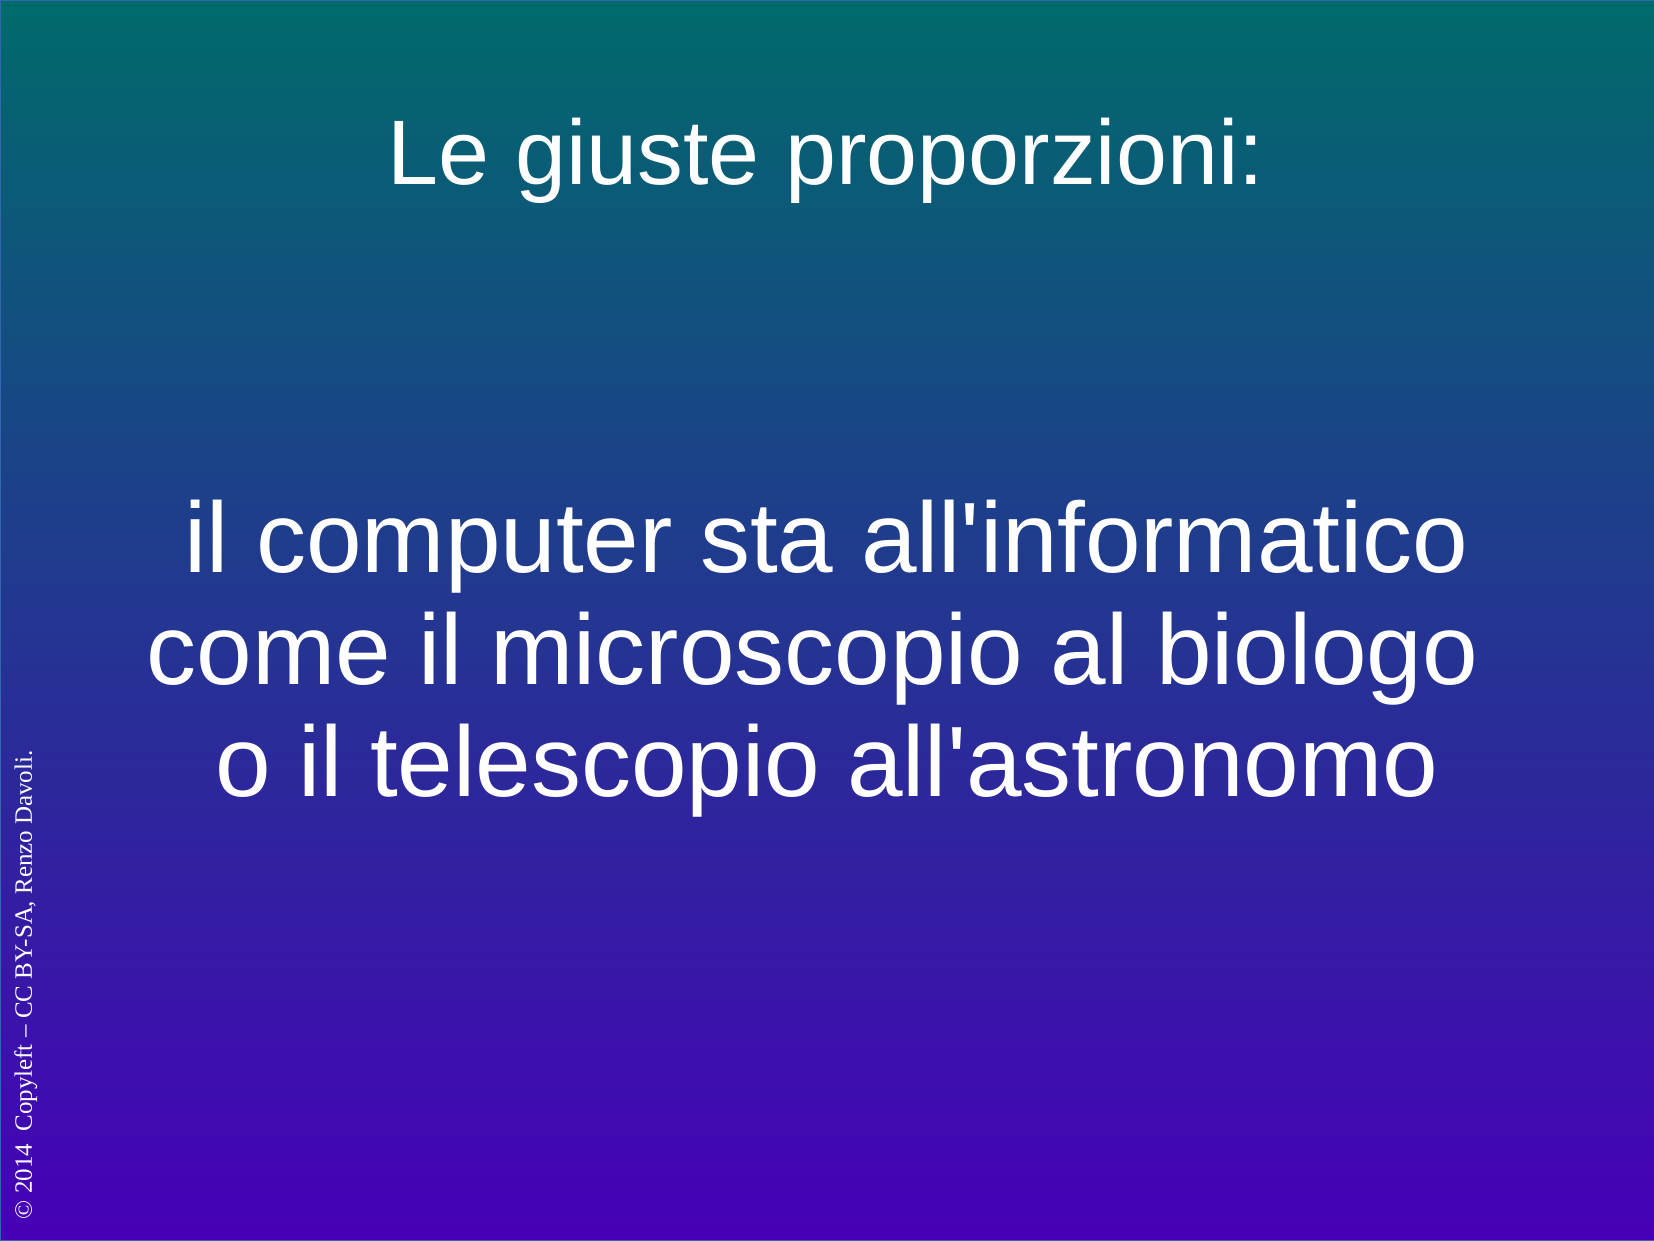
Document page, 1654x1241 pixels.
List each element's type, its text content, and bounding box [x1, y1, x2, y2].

title Le giuste proporzioni: [82, 49, 1571, 257]
subtitle il computer sta all'informatico come il microscopio al biologo o il telescopio all'astronomo [82, 290, 1571, 1010]
